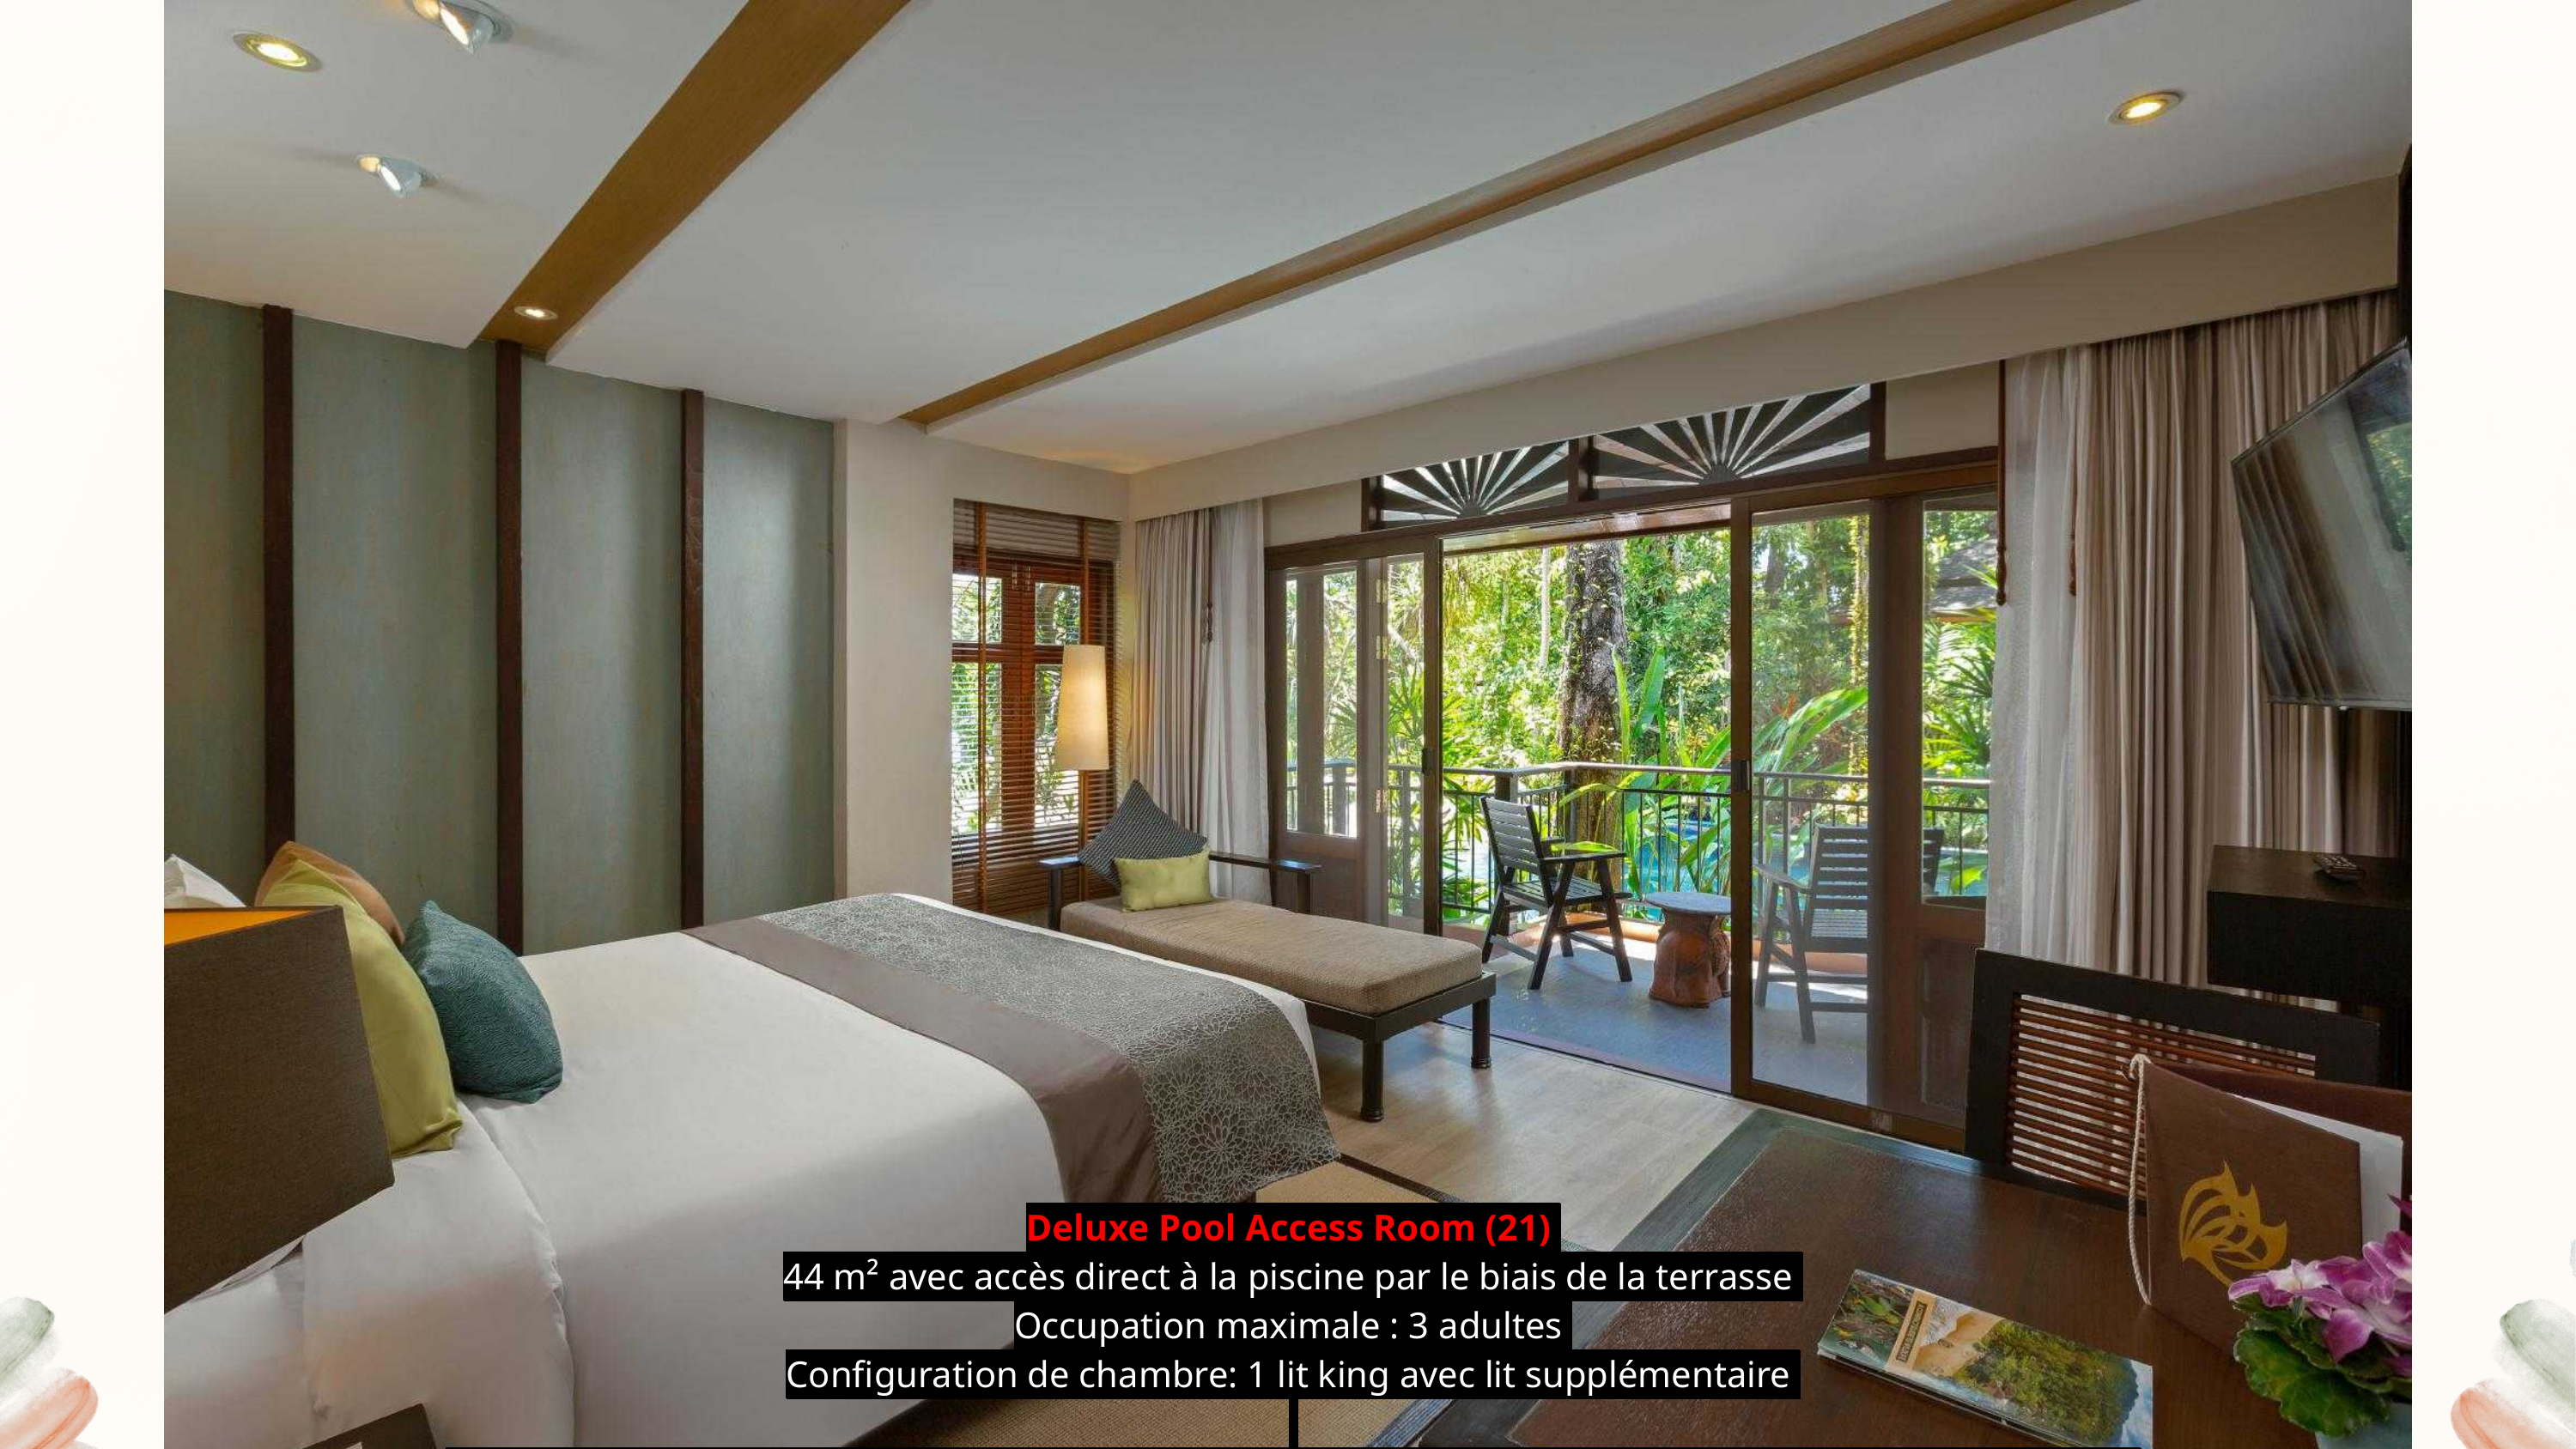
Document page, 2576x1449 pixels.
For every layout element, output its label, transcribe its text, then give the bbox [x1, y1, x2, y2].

text_box Deluxe Pool Access Room (21) 44 m² avec accès direct à la piscine par le biais de la terrasse Occupation maximale : 3 adultes Configuration de chambre: 1 lit king avec lit supplémentaire **Les enfants moins de 12 ans ne sont pas autorisés dans la chambre pour des raisons de sécurité** [416, 1196, 2171, 1425]
picture [0, 0, 2576, 1449]
